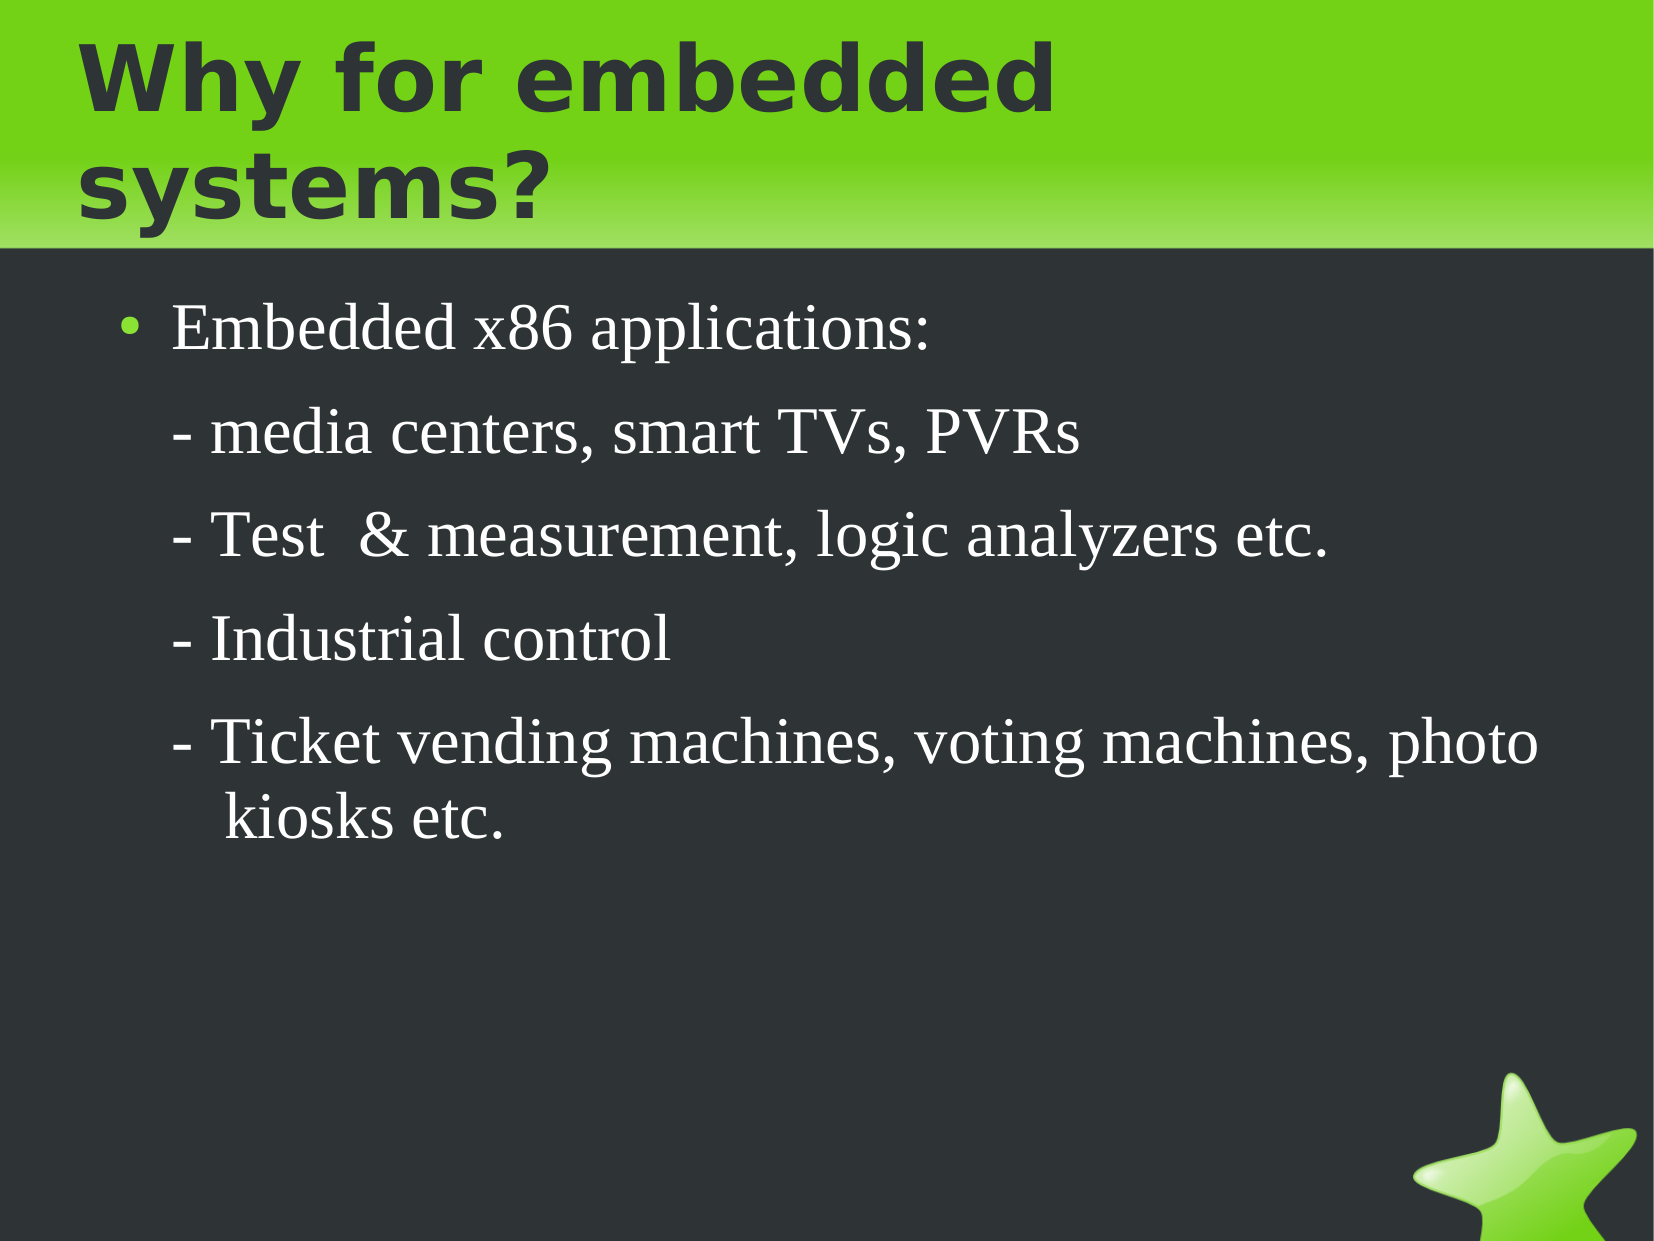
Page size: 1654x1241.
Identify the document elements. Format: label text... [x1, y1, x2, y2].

list Embedded x86 applications: - media centers, smart TVs, PVRs - Test & measurement, logic analyzers etc. - Industrial control - Ticket vending machines, voting machines, photo kiosks etc. [82, 290, 1571, 1109]
title Why for embedded systems? [76, 25, 1565, 240]
picture [0, 0, 1654, 1241]
